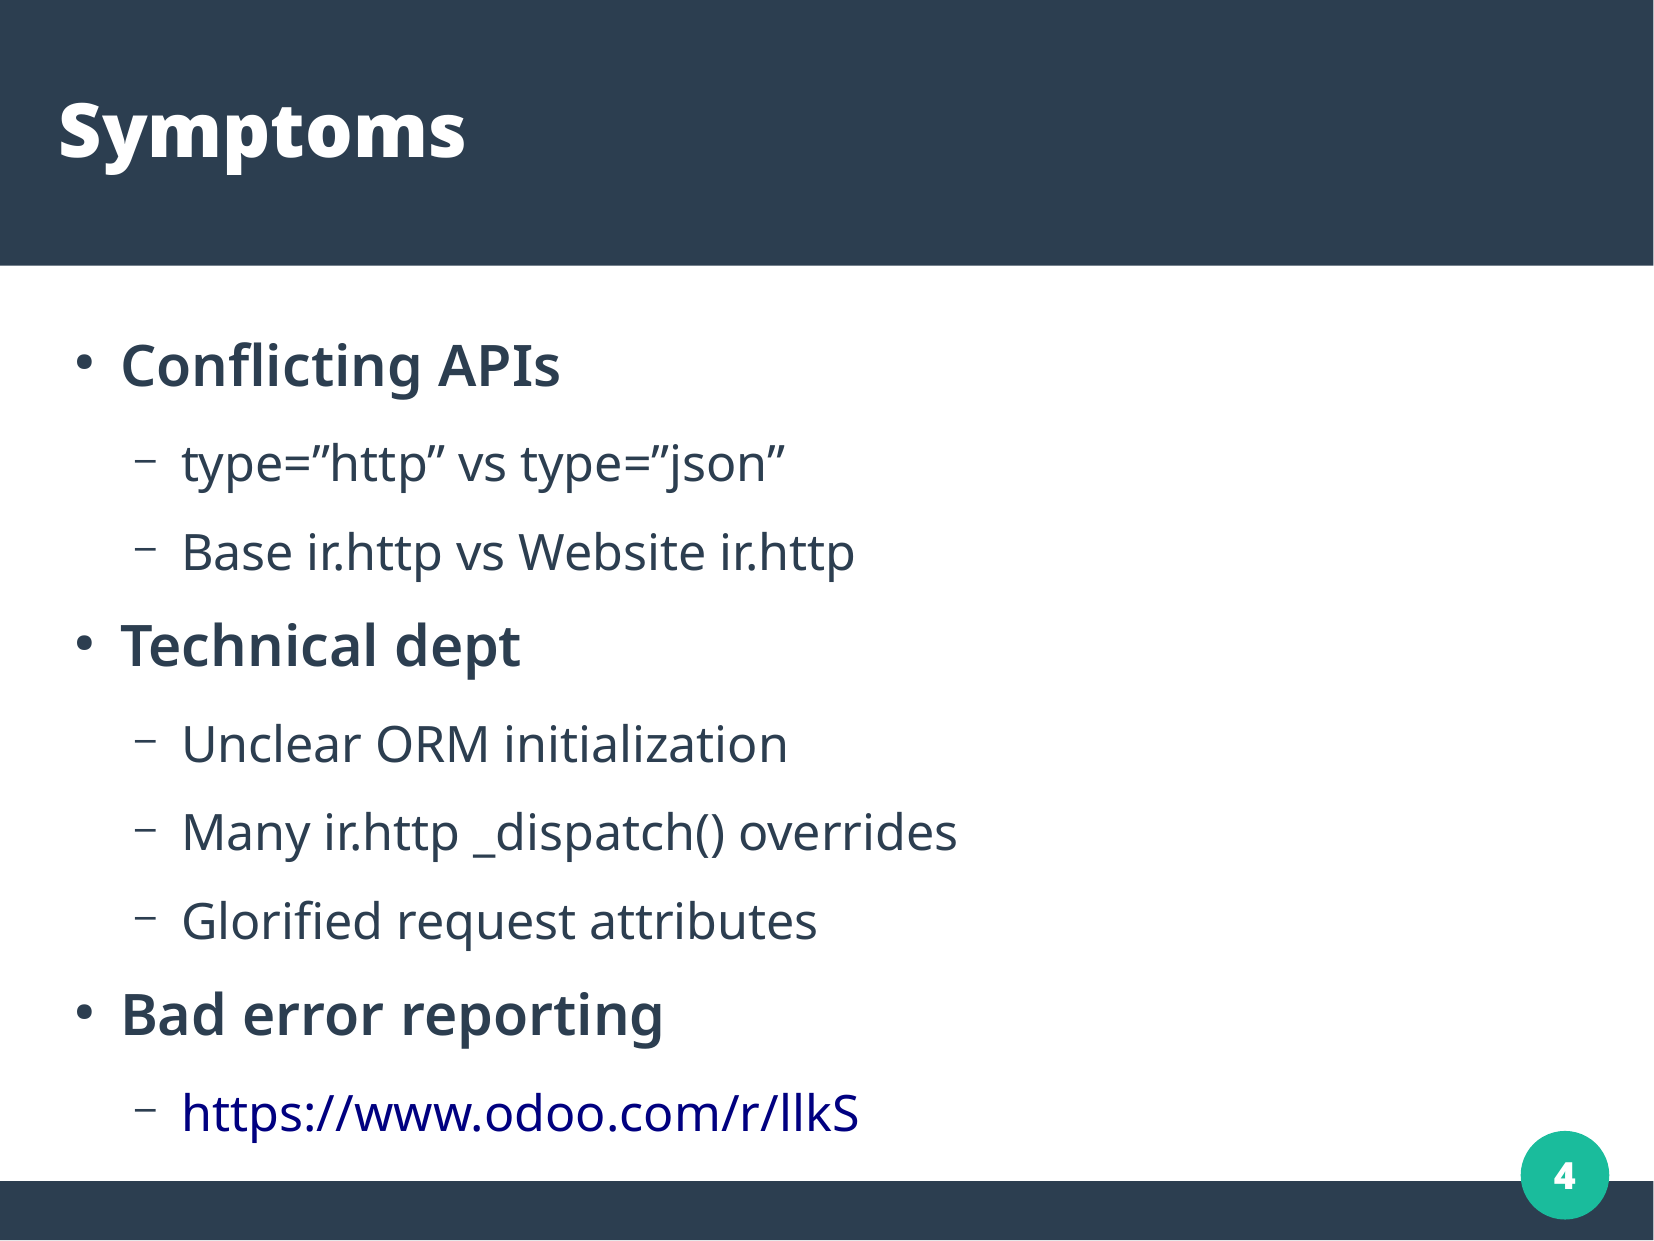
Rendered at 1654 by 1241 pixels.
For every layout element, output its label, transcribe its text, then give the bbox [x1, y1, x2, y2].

list Conflicting APIs type=”http” vs type=”json” Base ir.http vs Website ir.http Technical dept Unclear ORM initialization Many ir.http _dispatch() overrides Glorified request attributes Bad error reporting https://www.odoo.com/r/llkS [59, 324, 1595, 1152]
title Symptoms [59, 49, 1595, 207]
